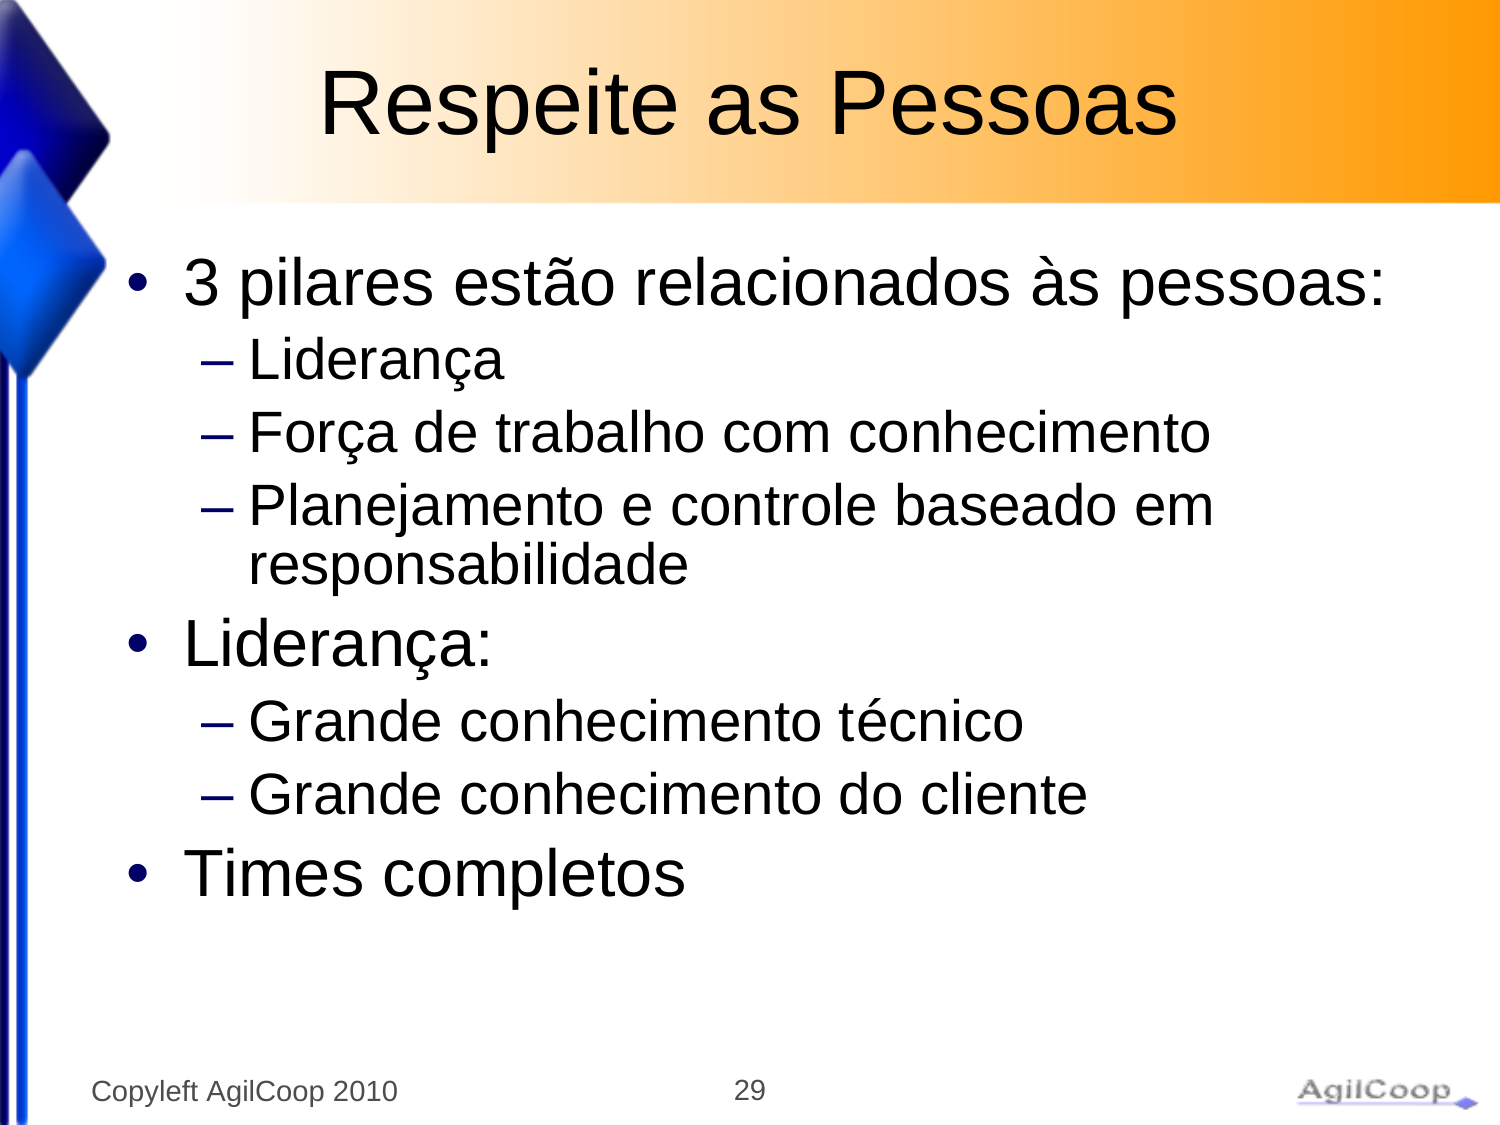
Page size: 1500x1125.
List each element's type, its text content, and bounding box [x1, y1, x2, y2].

title Respeite as Pessoas [75, 8, 1426, 197]
list 3 pilares estão relacionados às pessoas: Liderança Força de trabalho com conhecimento Planejamento e controle baseado em responsabilidade Liderança: Grande conhecimento técnico Grande conhecimento do cliente Times completos [112, 243, 1425, 1006]
picture [0, 0, 1500, 1125]
